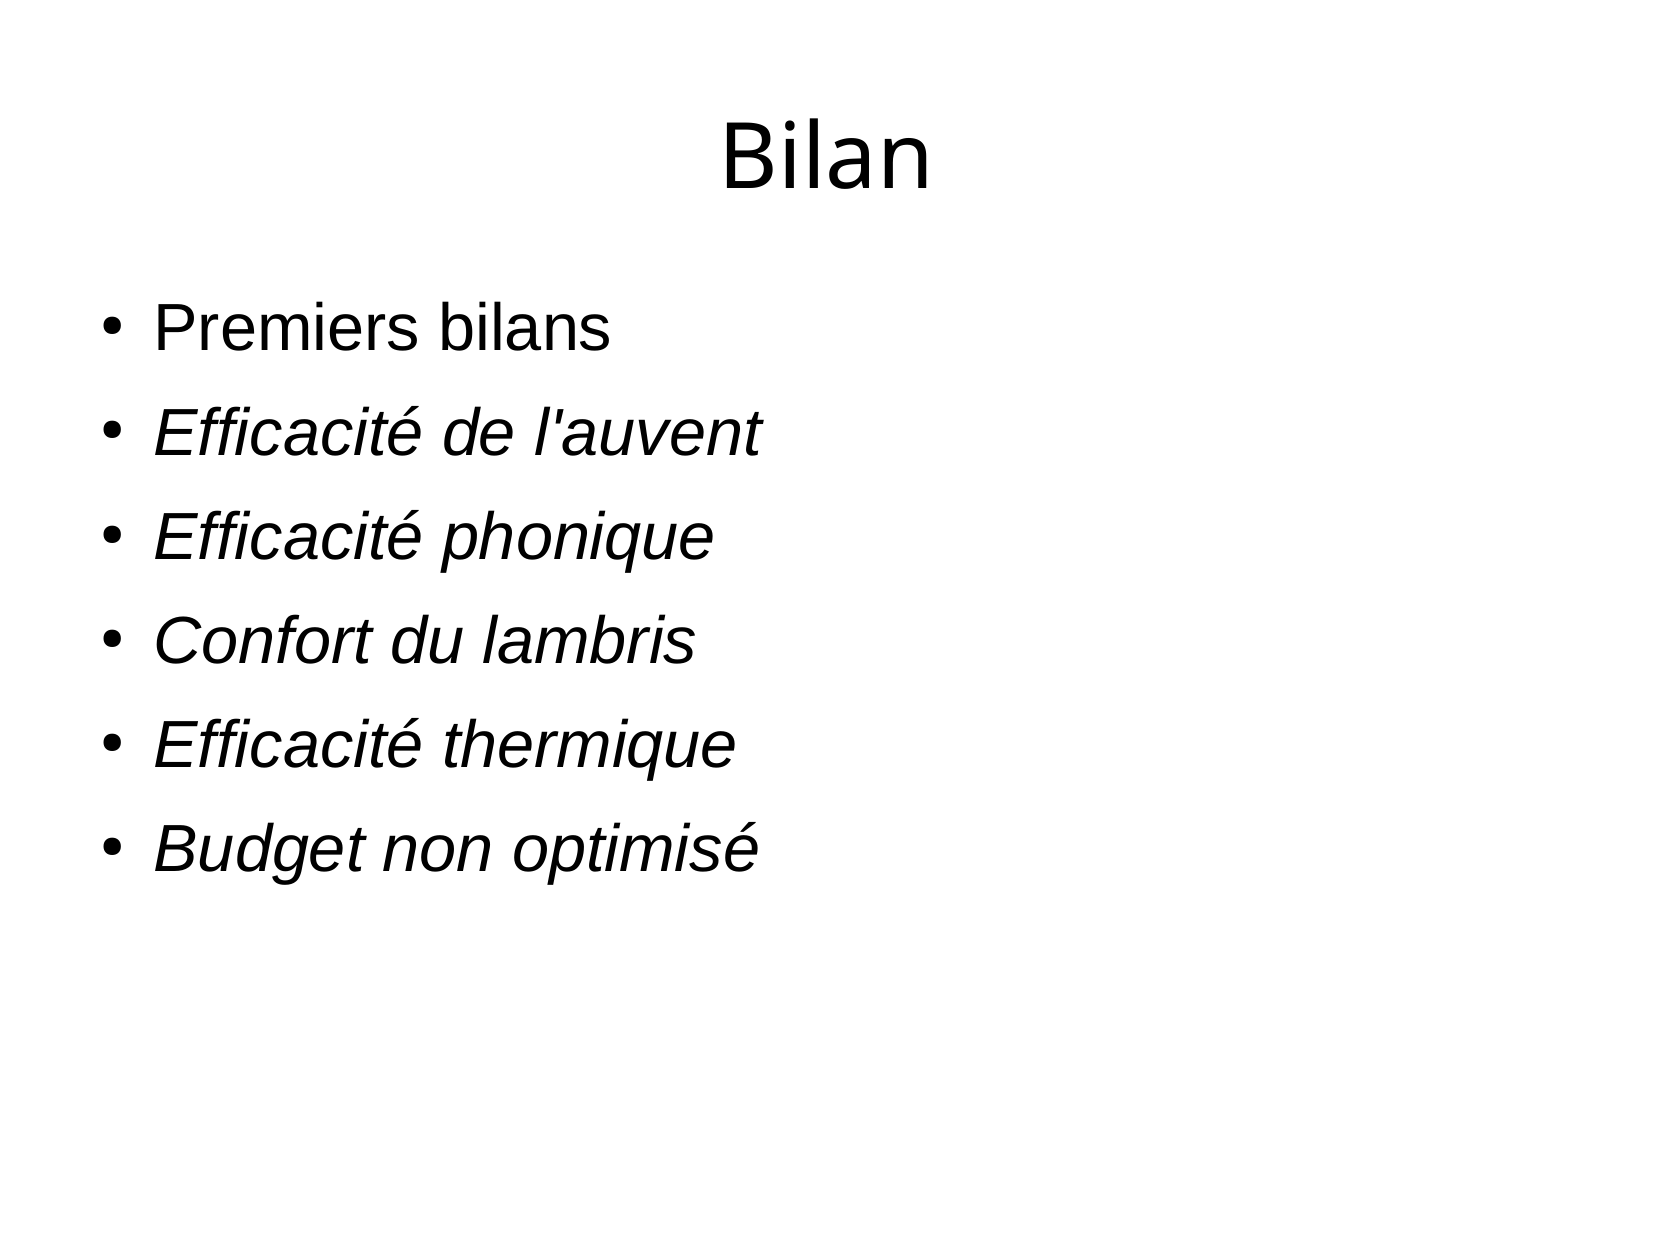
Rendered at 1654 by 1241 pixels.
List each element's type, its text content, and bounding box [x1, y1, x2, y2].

title Bilan [82, 49, 1571, 257]
list Premiers bilans Efficacité de l'auvent Efficacité phonique Confort du lambris Efficacité thermique Budget non optimisé [82, 290, 809, 1010]
